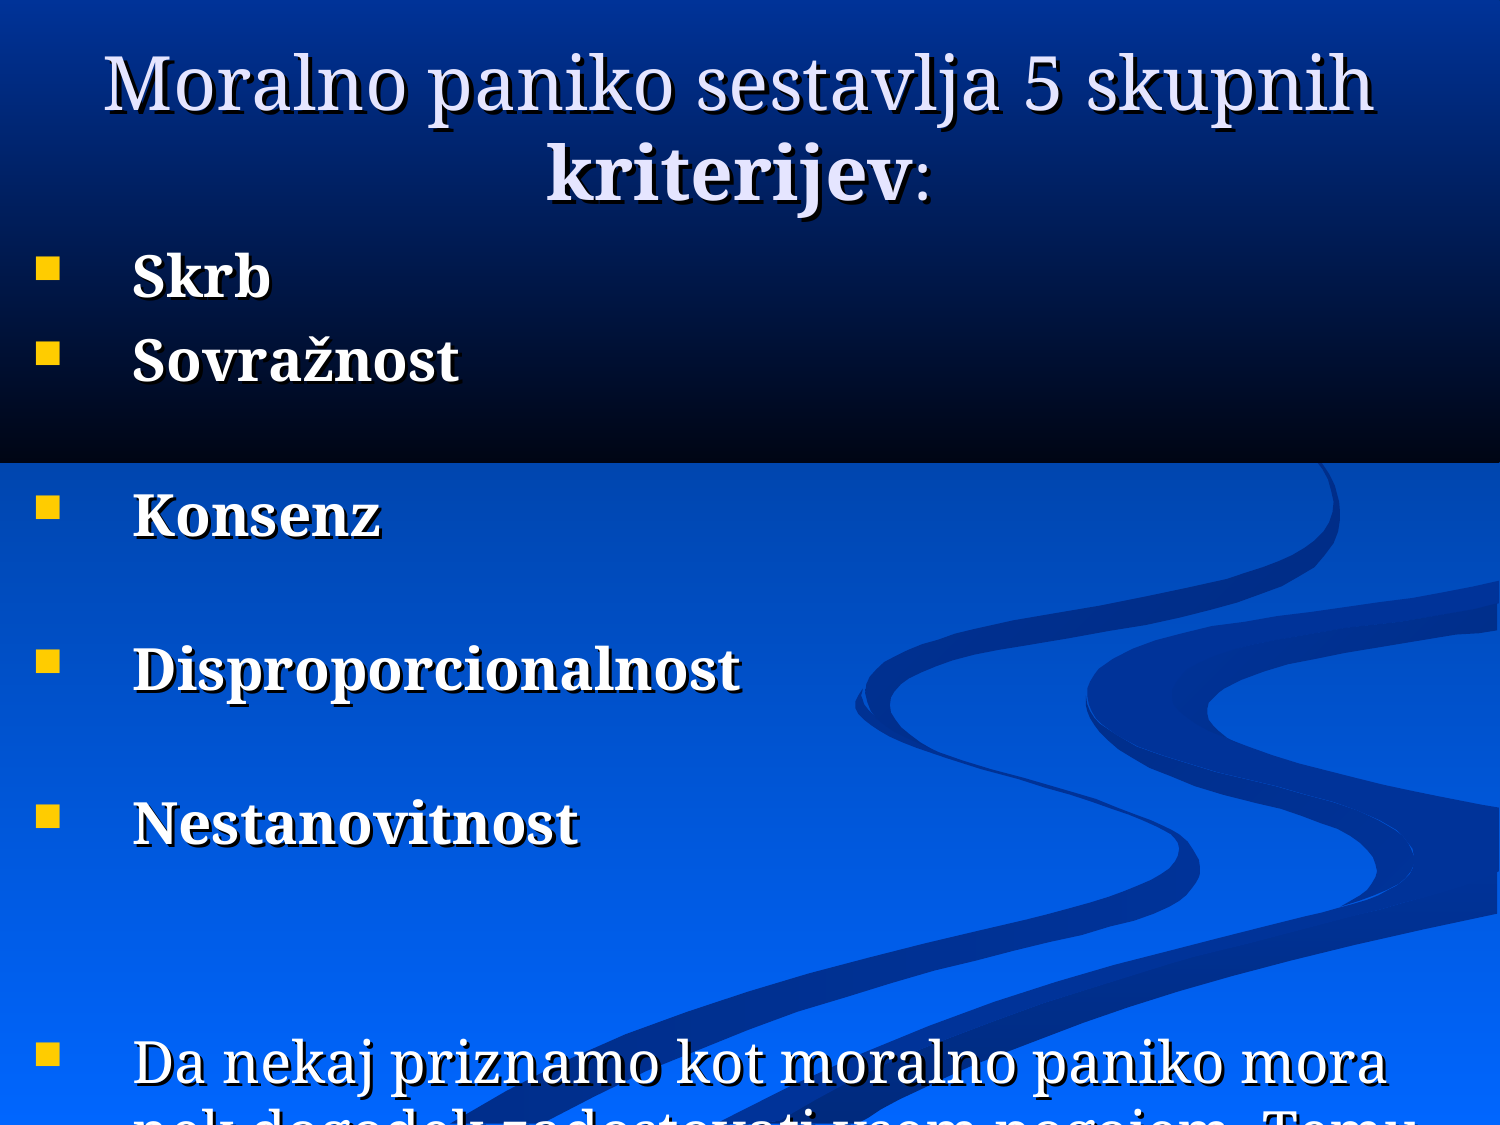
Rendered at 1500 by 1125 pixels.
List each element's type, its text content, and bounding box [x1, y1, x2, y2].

list Skrb Sovražnost Konsenz Disproporcionalnost Nestanovitnost Da nekaj priznamo kot moralno paniko mora nek dogodek zadostovati vsem pogojem. Temu modelu pravimo atribucijski model. [17, 231, 1471, 1125]
title Moralno paniko sestavlja 5 skupnih kriterijev: [64, 27, 1415, 231]
